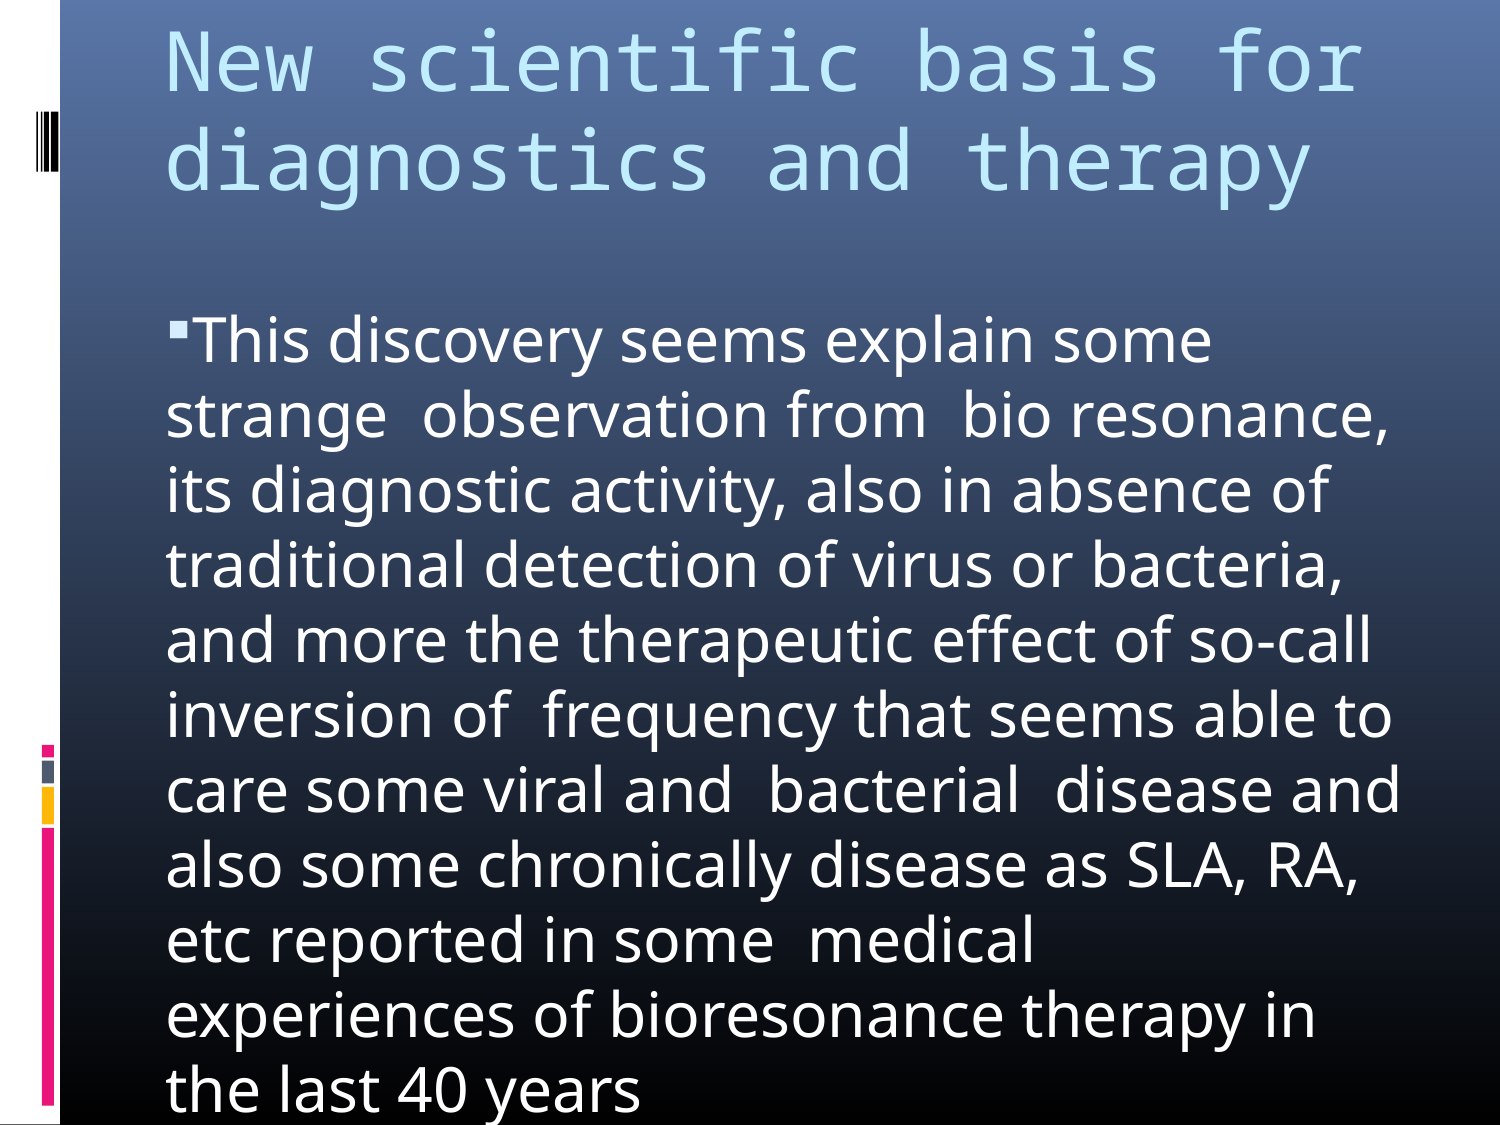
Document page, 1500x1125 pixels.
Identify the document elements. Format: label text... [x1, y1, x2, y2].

text_box New scientific basis for diagnostics and therapy [150, 0, 1426, 279]
text_box This discovery seems explain some strange observation from bio resonance, its diagnostic activity, also in absence of traditional detection of virus or bacteria, and more the therapeutic effect of so-call inversion of frequency that seems able to care some viral and bacterial disease and also some chronically disease as SLA, RA, etc reported in some medical experiences of bioresonance therapy in the last 40 years [150, 292, 1426, 1058]
